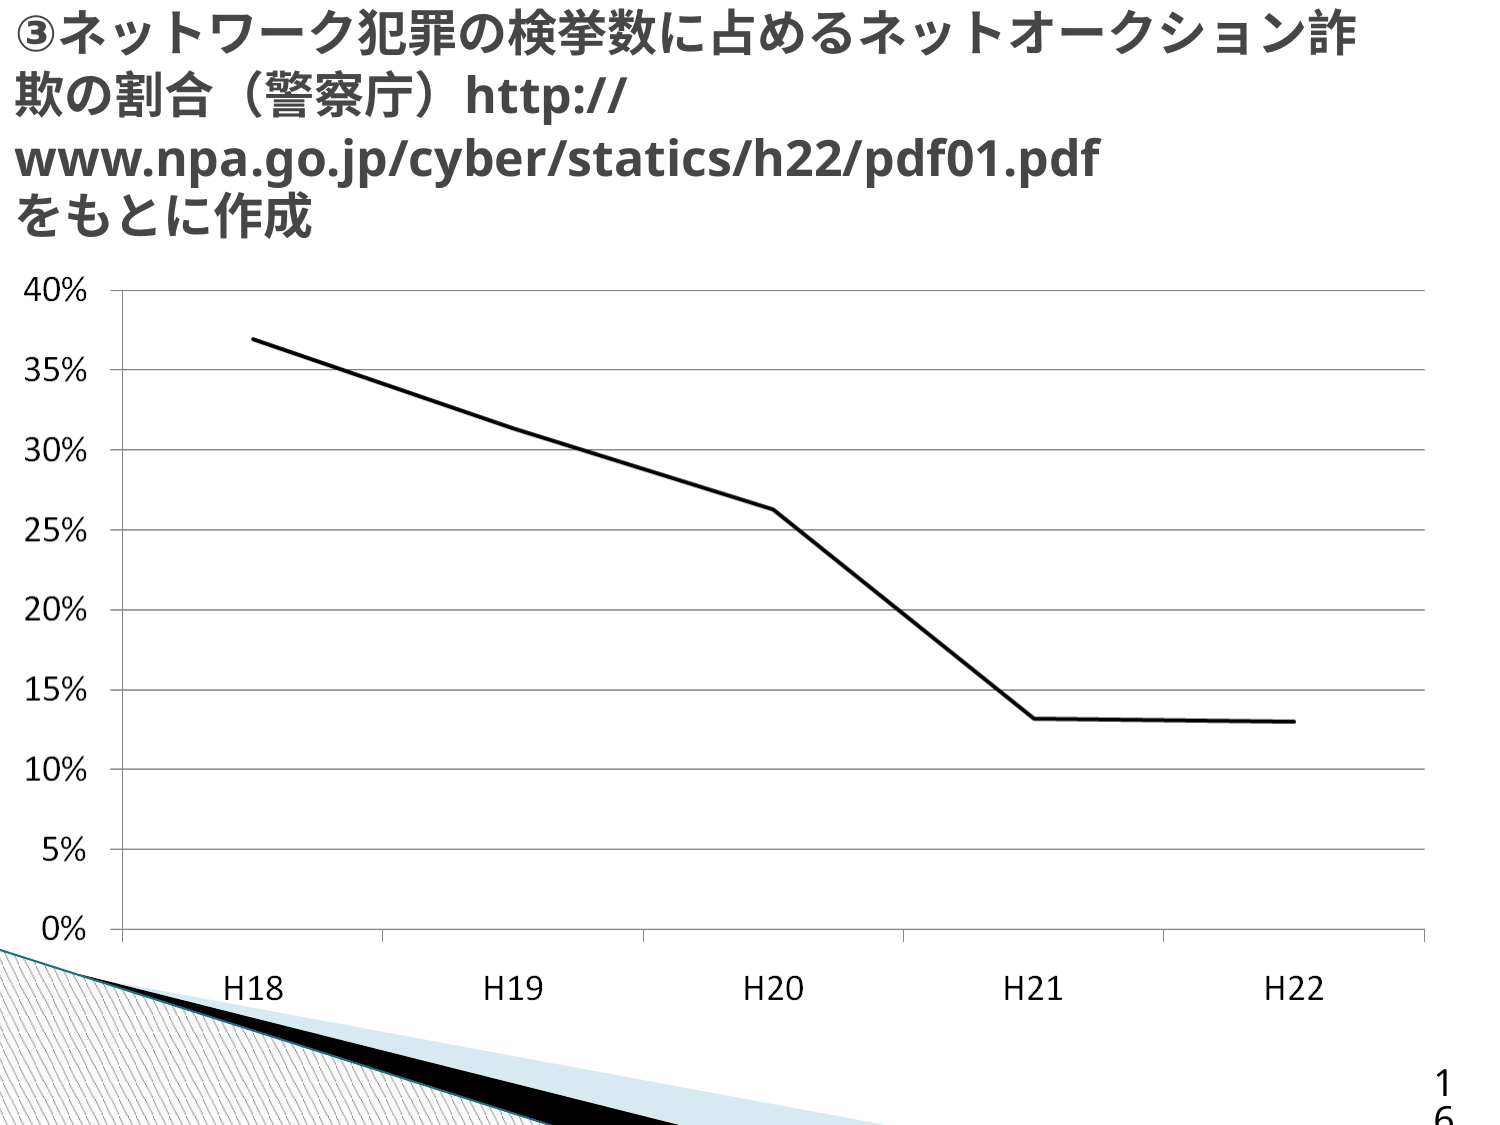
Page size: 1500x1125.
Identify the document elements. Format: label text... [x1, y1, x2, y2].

picture [0, 1033, 543, 1125]
chart [0, 257, 1447, 1033]
title ③ネットワーク犯罪の検挙数に占めるネットオークション詐欺の割合（警察庁）http://www.npa.go.jp/cyber/statics/h22/pdf01.pdf をもとに作成 [0, 0, 1419, 316]
